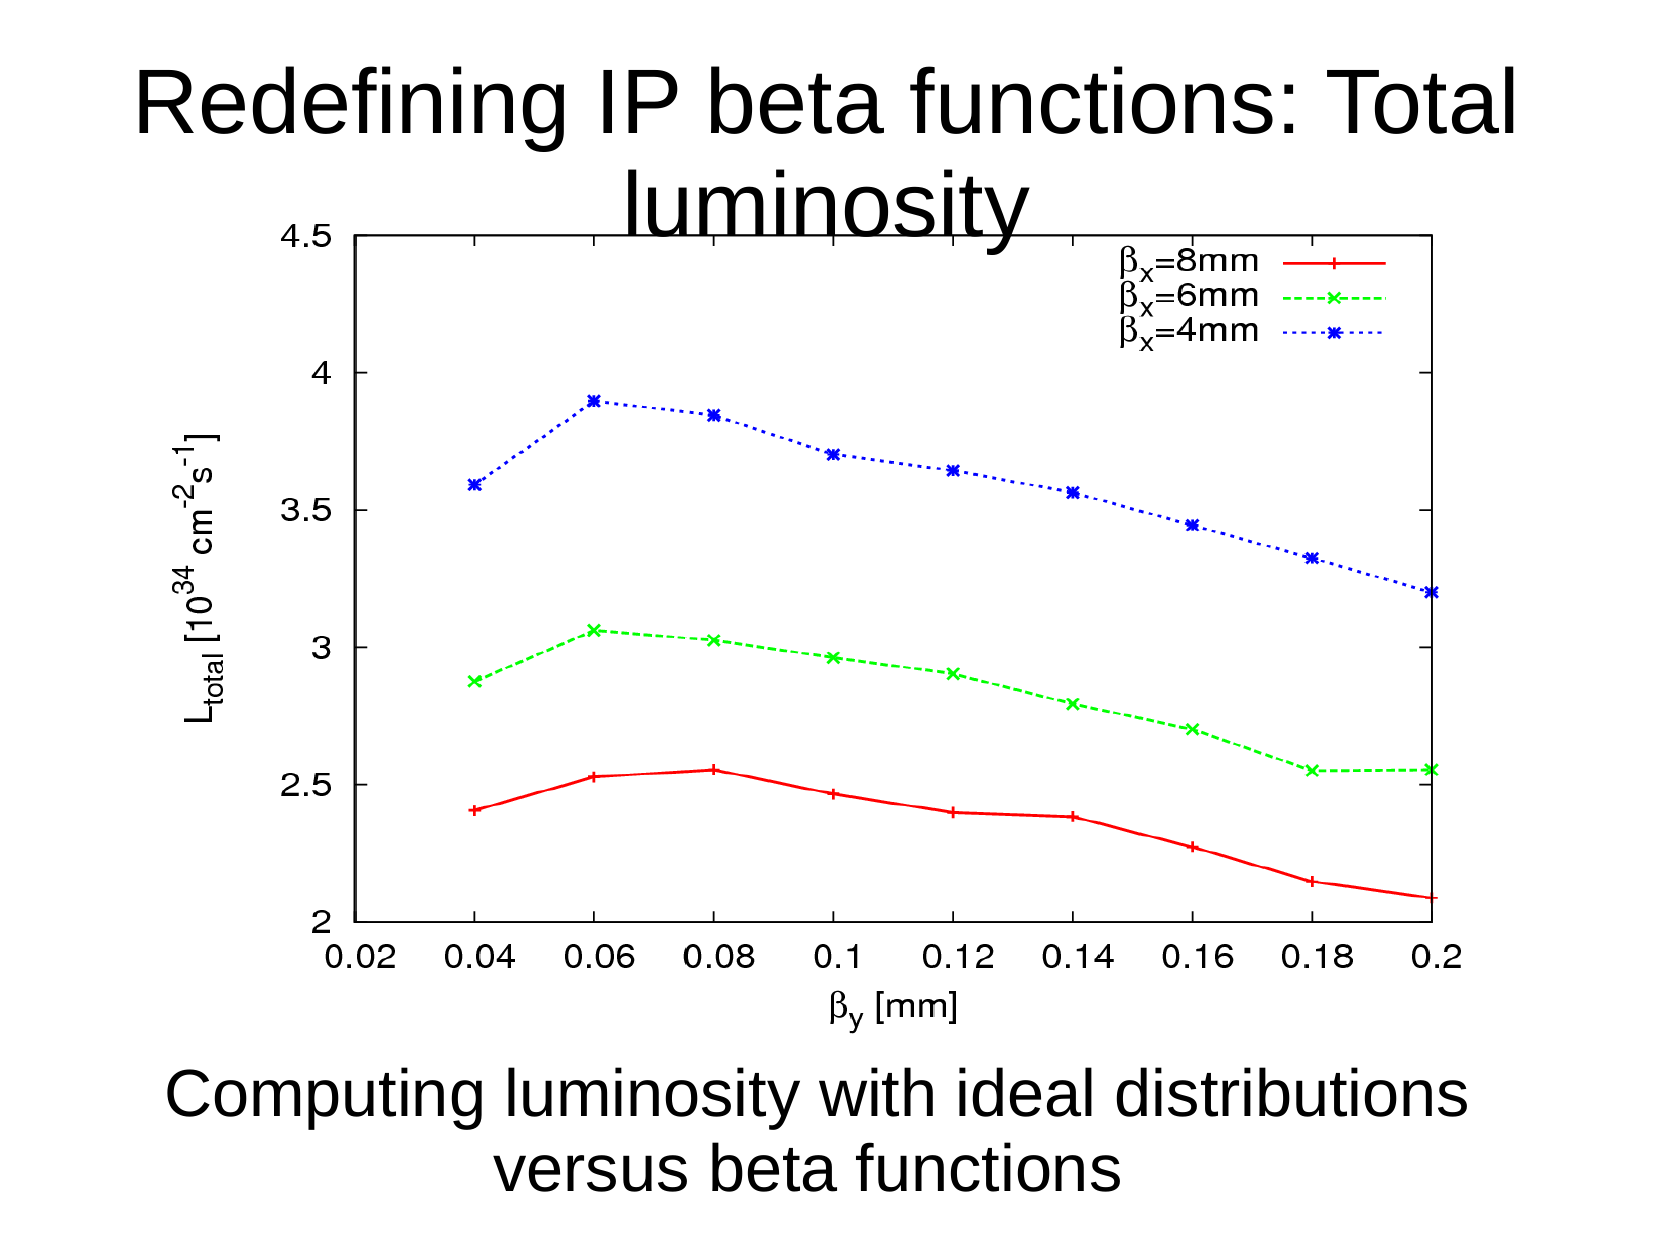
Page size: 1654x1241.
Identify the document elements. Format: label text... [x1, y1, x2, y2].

subtitle Computing luminosity with ideal distributions versus beta functions [90, 1050, 1546, 1213]
picture [150, 256, 1471, 1036]
title Redefining IP beta functions: Total luminosity [82, 50, 1571, 256]
